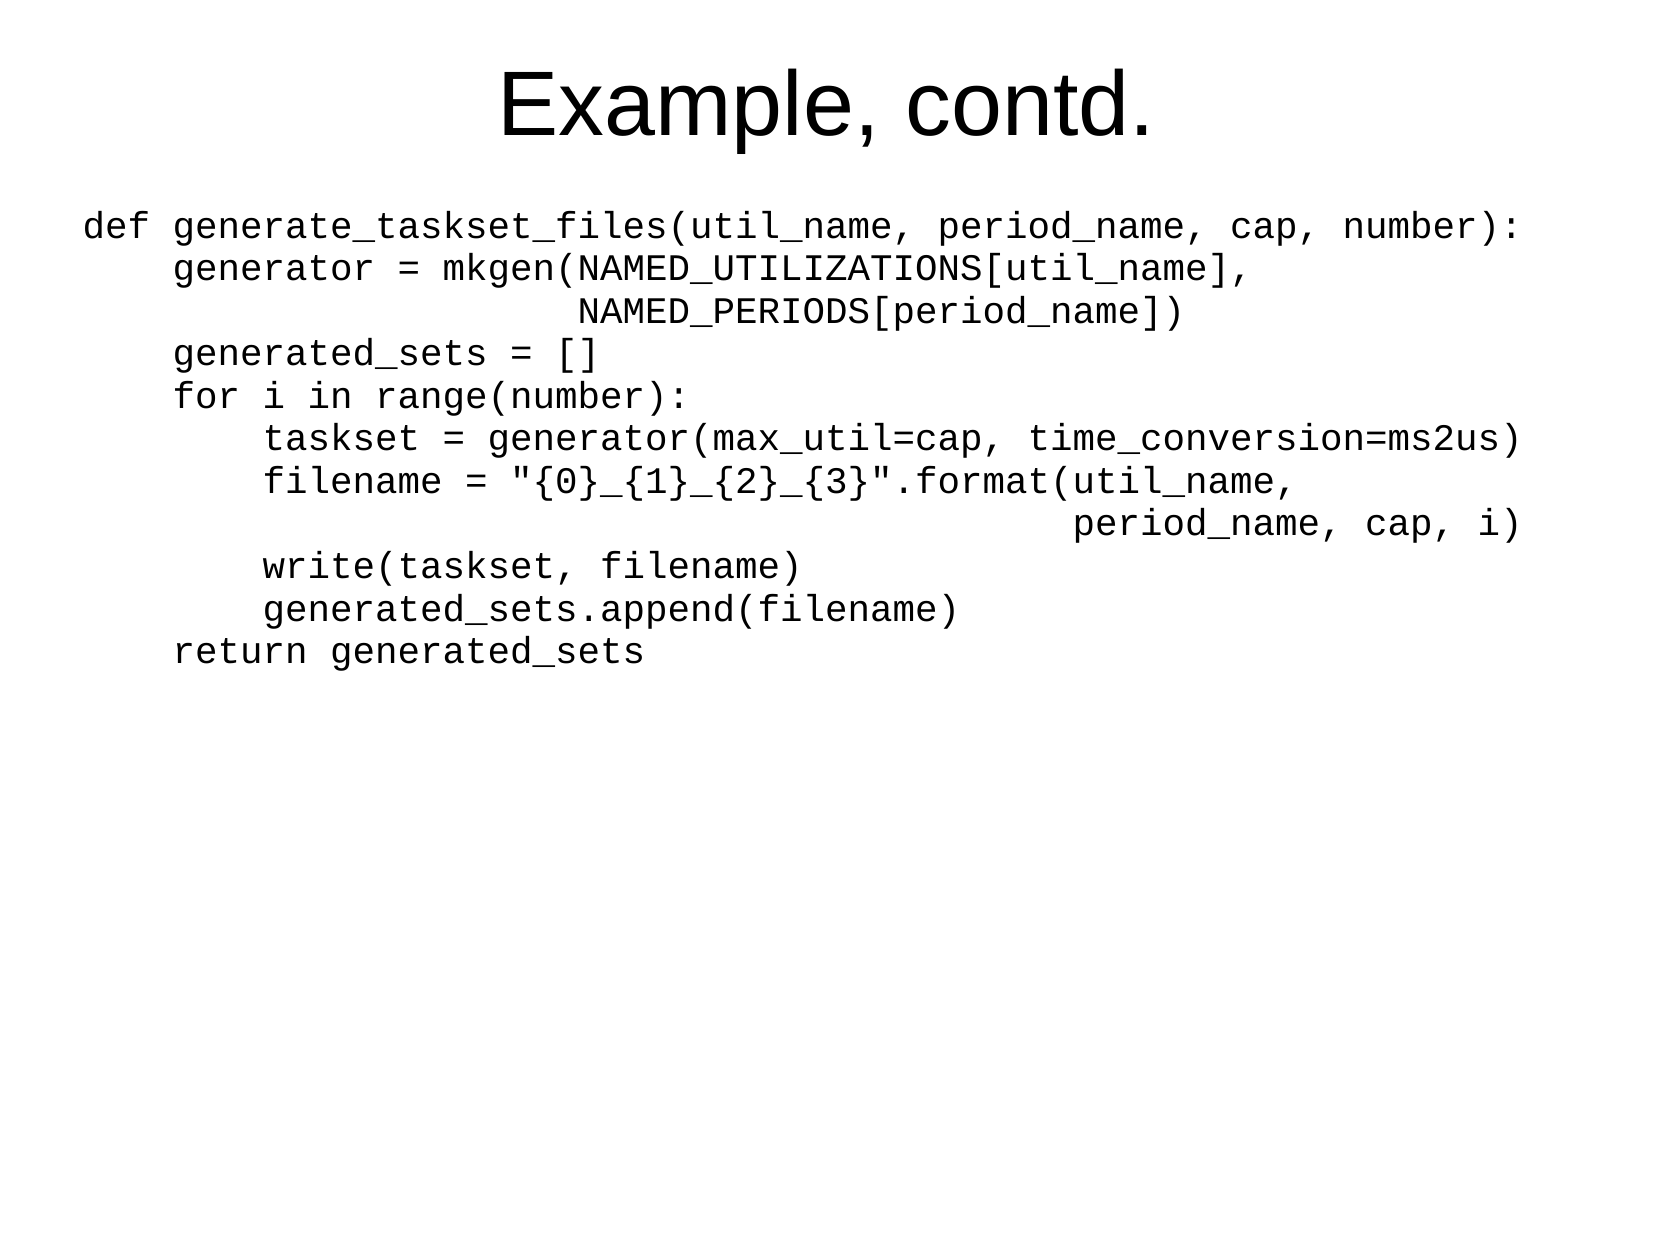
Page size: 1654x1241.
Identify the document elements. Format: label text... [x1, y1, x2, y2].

list def generate_taskset_files(util_name, period_name, cap, number): generator = mkgen(NAMED_UTILIZATIONS[util_name], NAMED_PERIODS[period_name]) generated_sets = [] for i in range(number): taskset = generator(max_util=cap, time_conversion=ms2us) filename = "{0}_{1}_{2}_{3}".format(util_name, period_name, cap, i) write(taskset, filename) generated_sets.append(filename) return generated_sets [82, 207, 1571, 1141]
title Example, contd. [82, 0, 1571, 207]
